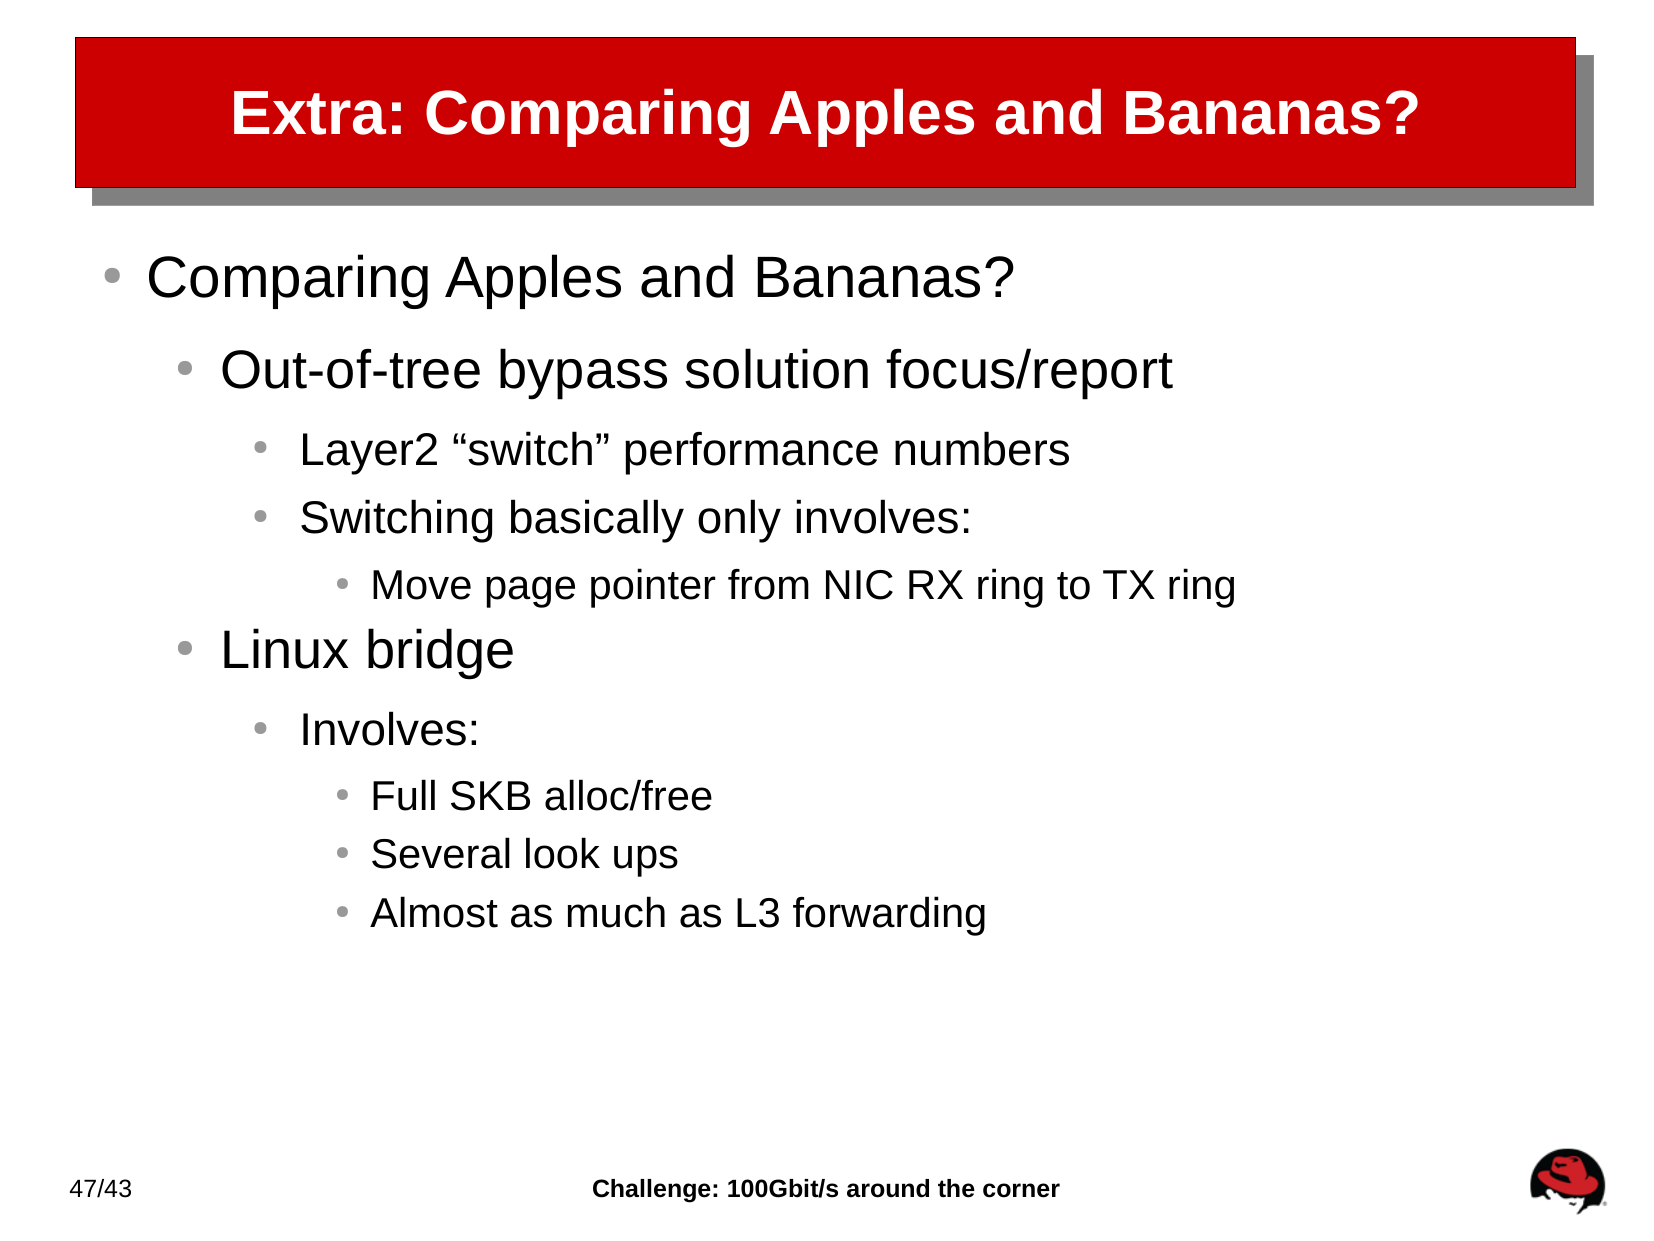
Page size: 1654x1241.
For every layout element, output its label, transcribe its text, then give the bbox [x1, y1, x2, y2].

list Comparing Apples and Bananas? Out-of-tree bypass solution focus/report Layer2 “switch” performance numbers Switching basically only involves: Move page pointer from NIC RX ring to TX ring Linux bridge Involves: Full SKB alloc/free Several look ups Almost as much as L3 forwarding [86, 244, 1576, 1039]
picture [1529, 1146, 1613, 1224]
title Extra: Comparing Apples and Bananas? [82, 37, 1571, 188]
